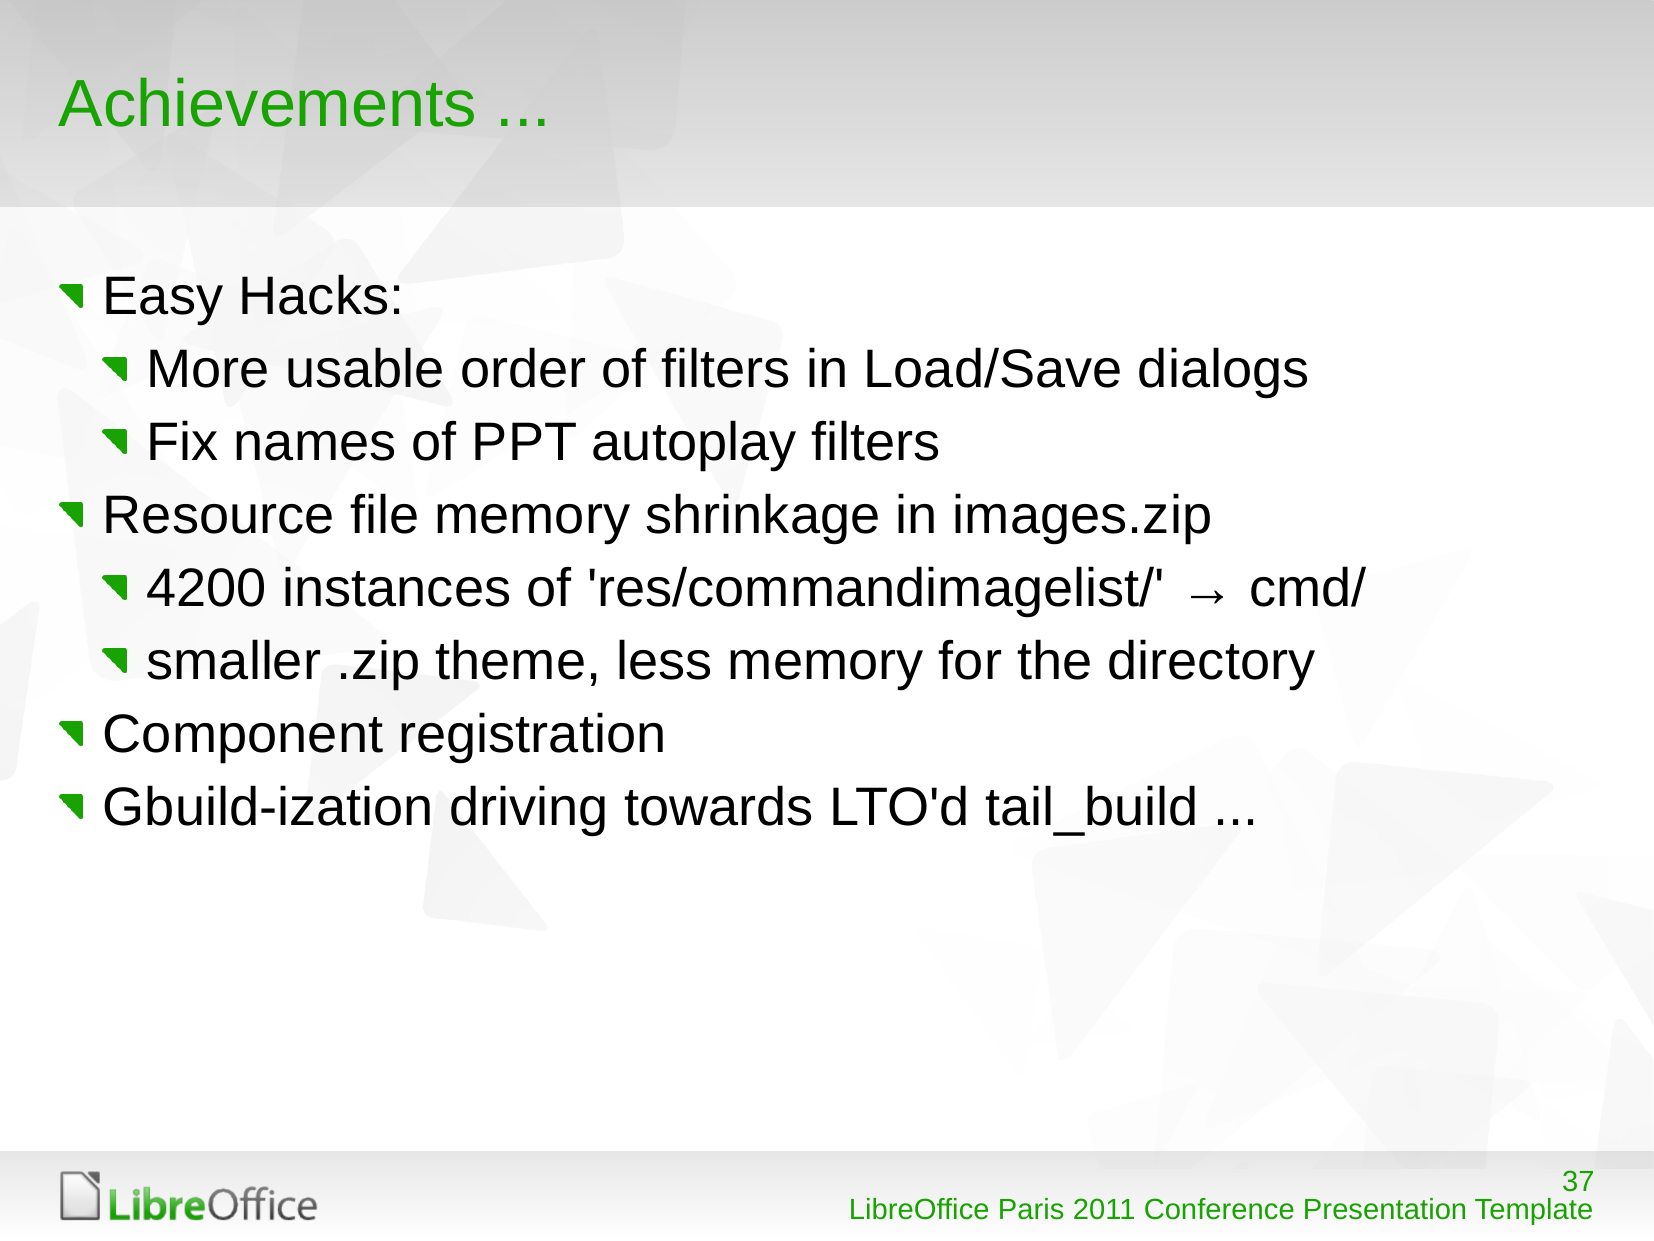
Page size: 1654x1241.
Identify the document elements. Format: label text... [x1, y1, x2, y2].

list Easy Hacks: More usable order of filters in Load/Save dialogs Fix names of PPT autoplay filters Resource file memory shrinkage in images.zip 4200 instances of 'res/commandimagelist/' → cmd/ smaller .zip theme, less memory for the directory Component registration Gbuild-ization driving towards LTO'd tail_build ... [59, 265, 1595, 1114]
title Achievements ... [59, 29, 1595, 178]
picture [41, 1152, 337, 1240]
picture [915, 548, 1654, 1169]
picture [0, 0, 783, 931]
